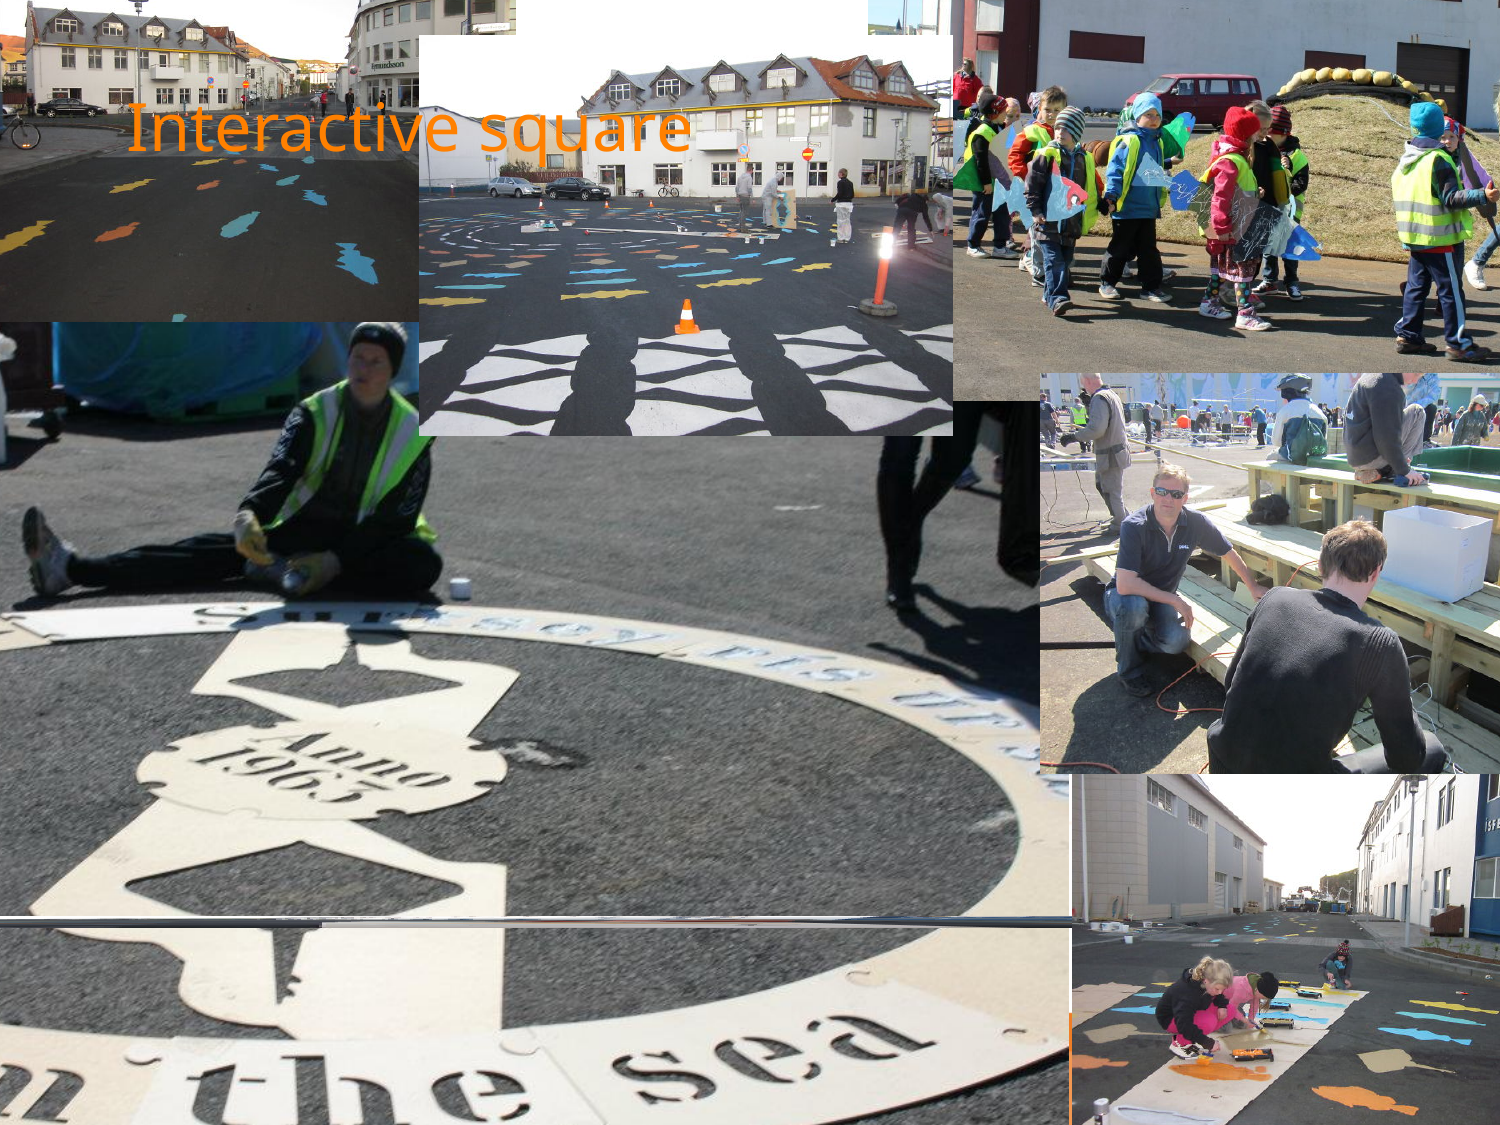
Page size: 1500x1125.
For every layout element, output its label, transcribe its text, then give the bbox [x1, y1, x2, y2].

picture [0, 0, 1500, 1125]
text_box Interactive square [112, 30, 1388, 219]
